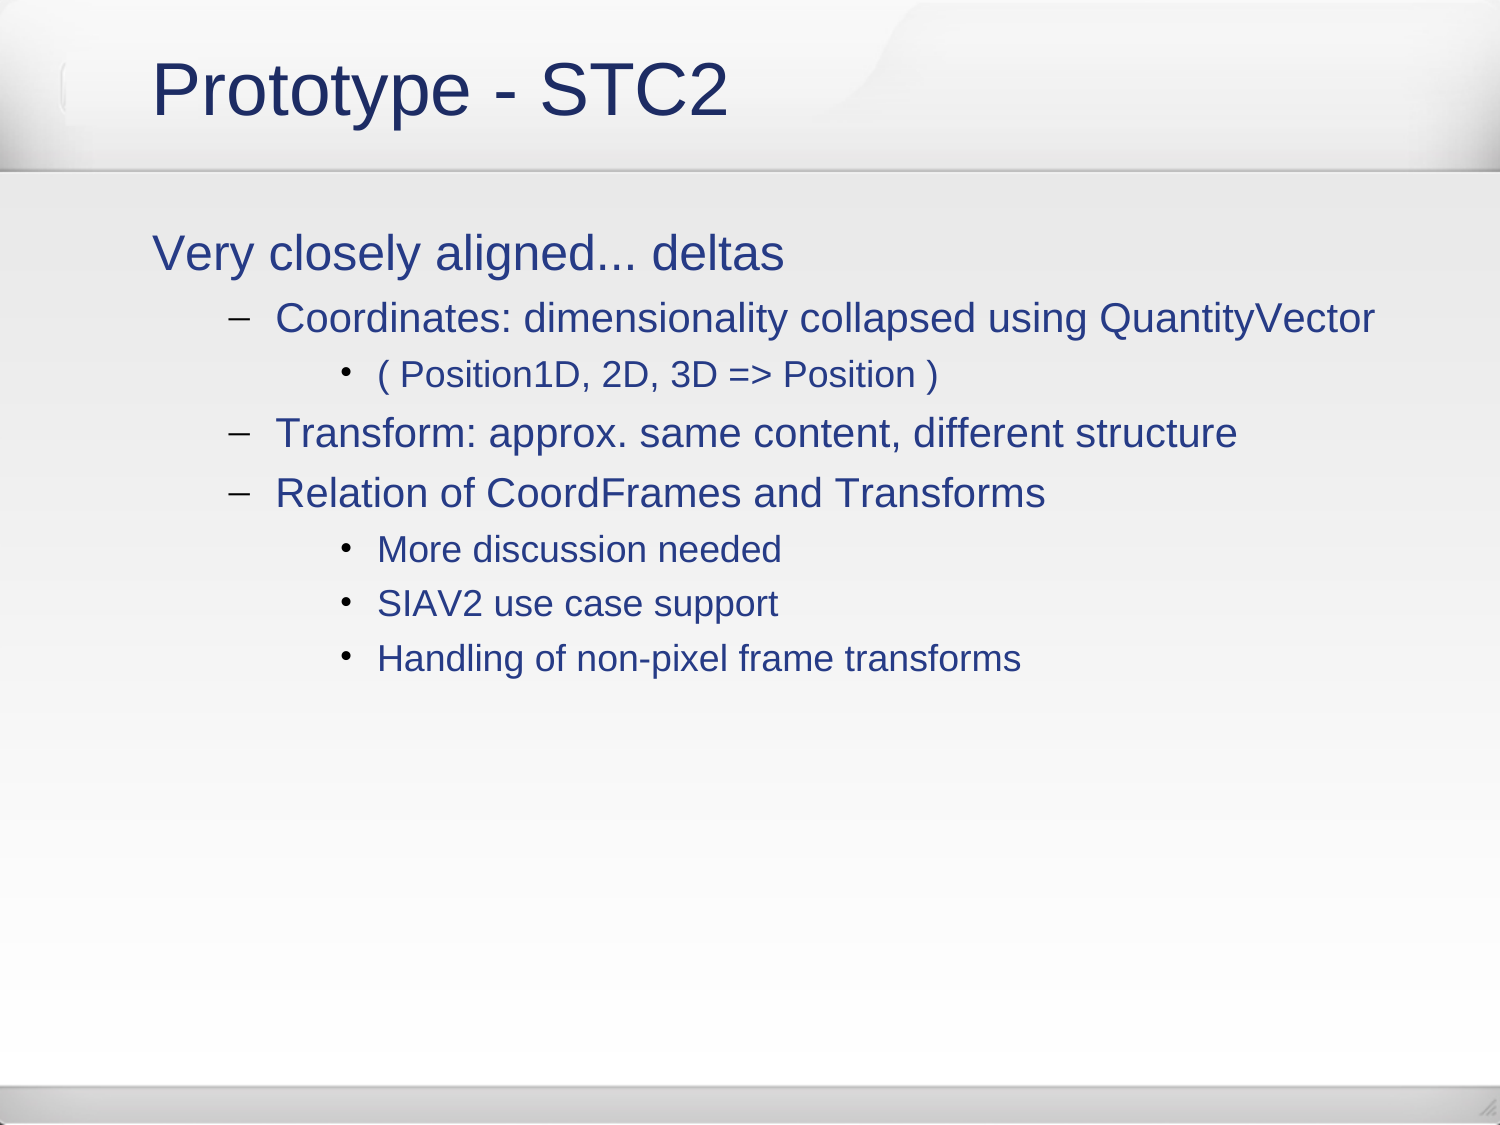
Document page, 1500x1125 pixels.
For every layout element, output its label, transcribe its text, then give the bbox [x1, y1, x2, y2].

title Prototype - STC2 [137, 28, 1399, 139]
picture [0, 0, 1500, 1125]
list Very closely aligned... deltas Coordinates: dimensionality collapsed using QuantityVector ( Position1D, 2D, 3D => Position ) Transform: approx. same content, different structure Relation of CoordFrames and Transforms More discussion needed SIAV2 use case support Handling of non-pixel frame transforms [137, 212, 1406, 865]
